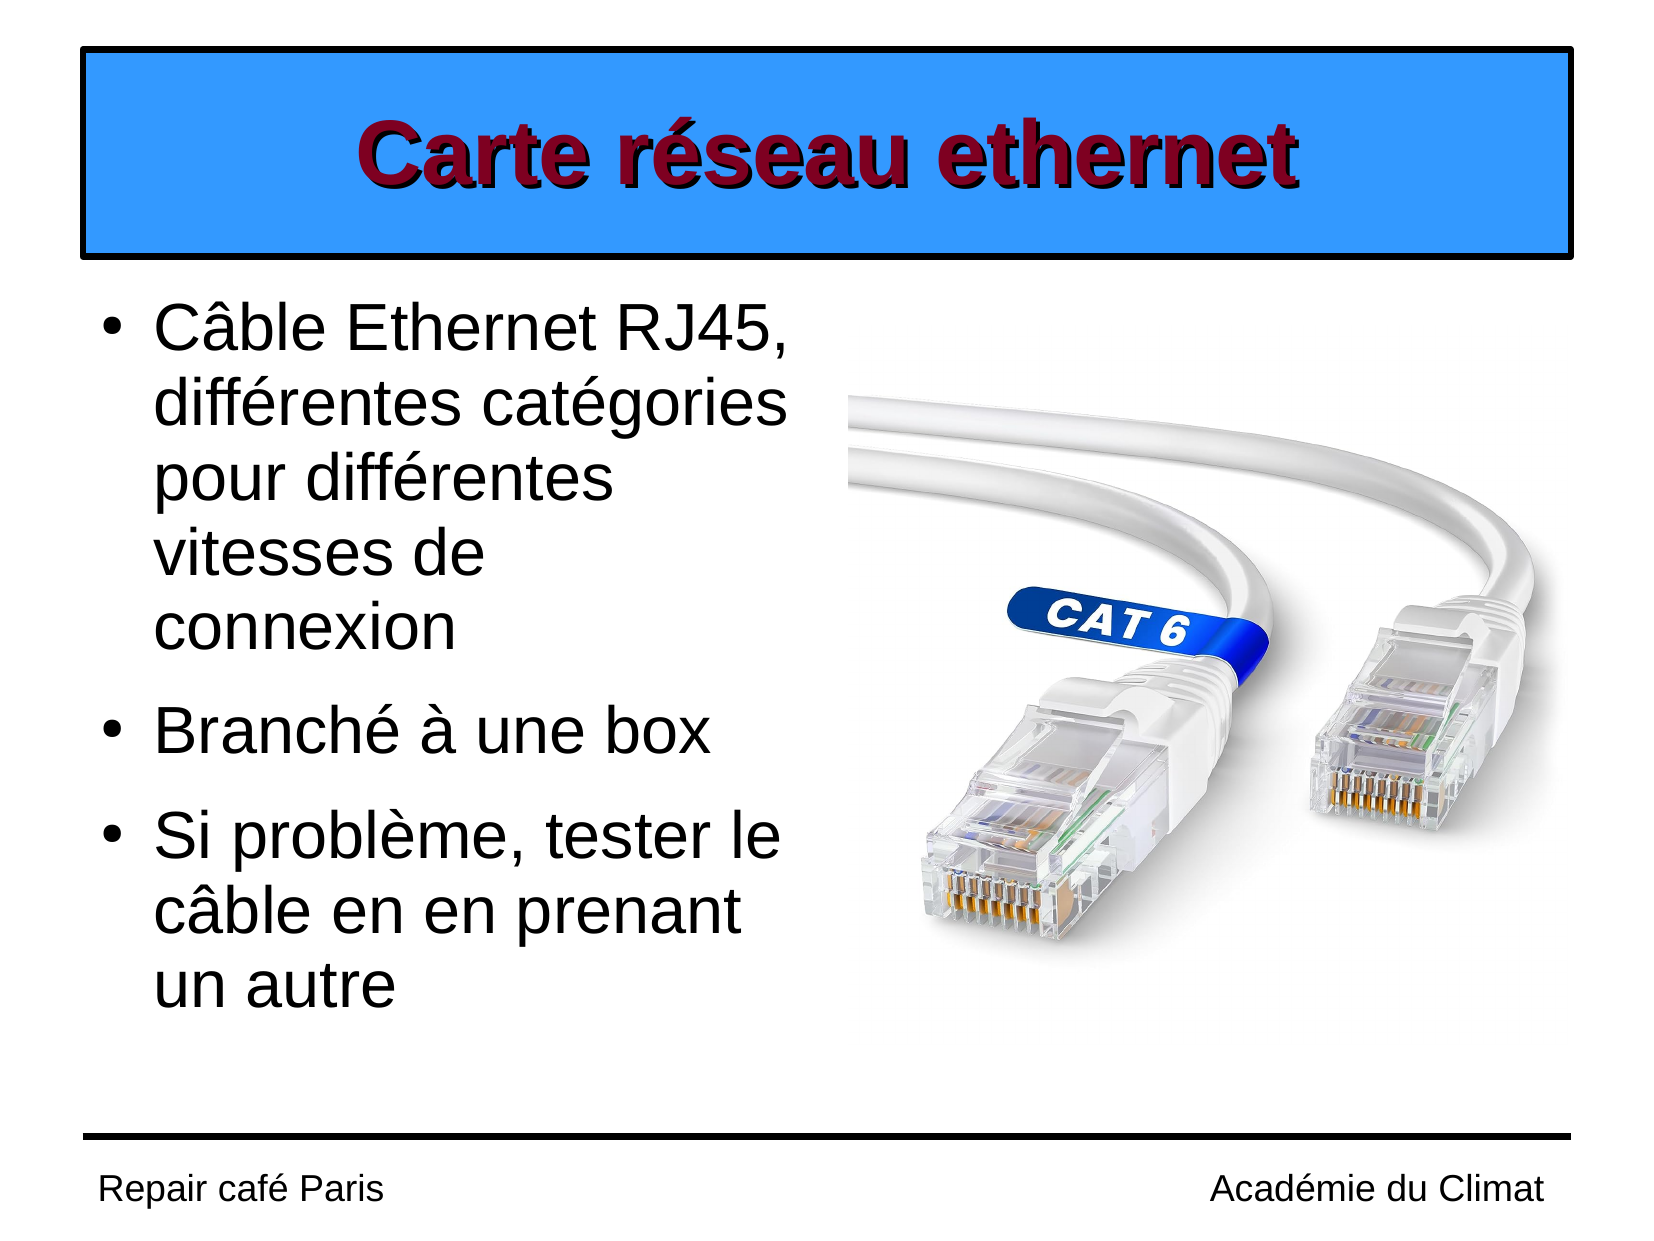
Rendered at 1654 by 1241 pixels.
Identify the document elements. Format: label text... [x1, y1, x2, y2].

list Câble Ethernet RJ45, différentes catégories pour différentes vitesses de connexion Branché à une box Si problème, tester le câble en en prenant un autre [82, 290, 809, 1023]
picture [848, 325, 1568, 1045]
title Carte réseau ethernet [82, 49, 1571, 257]
text_box Repair café Paris Académie du Climat [82, 1160, 1571, 1217]
